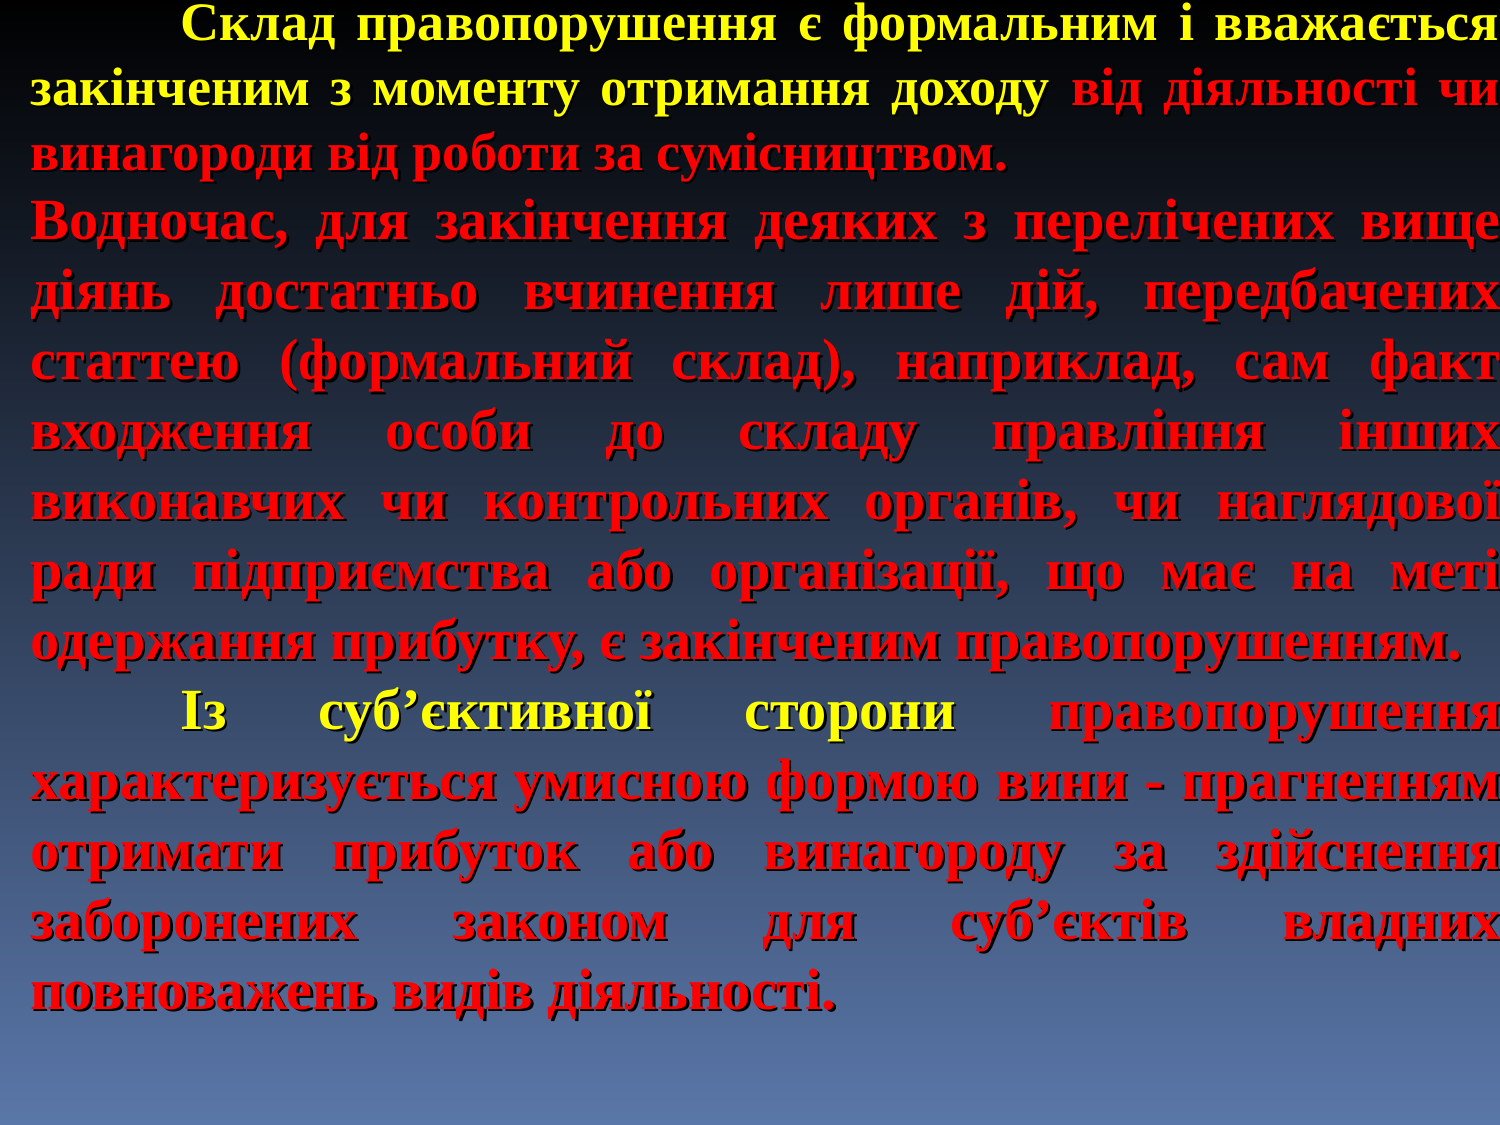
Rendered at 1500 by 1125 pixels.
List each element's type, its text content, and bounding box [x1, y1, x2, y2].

text_box Склад правопорушення є формальним і вважається закінченим з моменту отримання доходу від діяльності чи винагороди від роботи за сумісництвом. Водночас, для закінчення деяких з перелічених вище діянь достатньо вчинення лише дій, передбачених статтею (формальний склад), наприклад, сам факт входження особи до складу правління інших виконавчих чи контрольних органів, чи наглядової ради підприємства або організації, що має на меті одержання прибутку, є закінченим правопорушенням. Із суб’єктивної сторони правопорушення характеризується умисною формою вини - прагненням отримати прибуток або винагороду за здійснення заборонених законом для суб’єктів владних повноважень видів діяльності. [15, 0, 1500, 1029]
